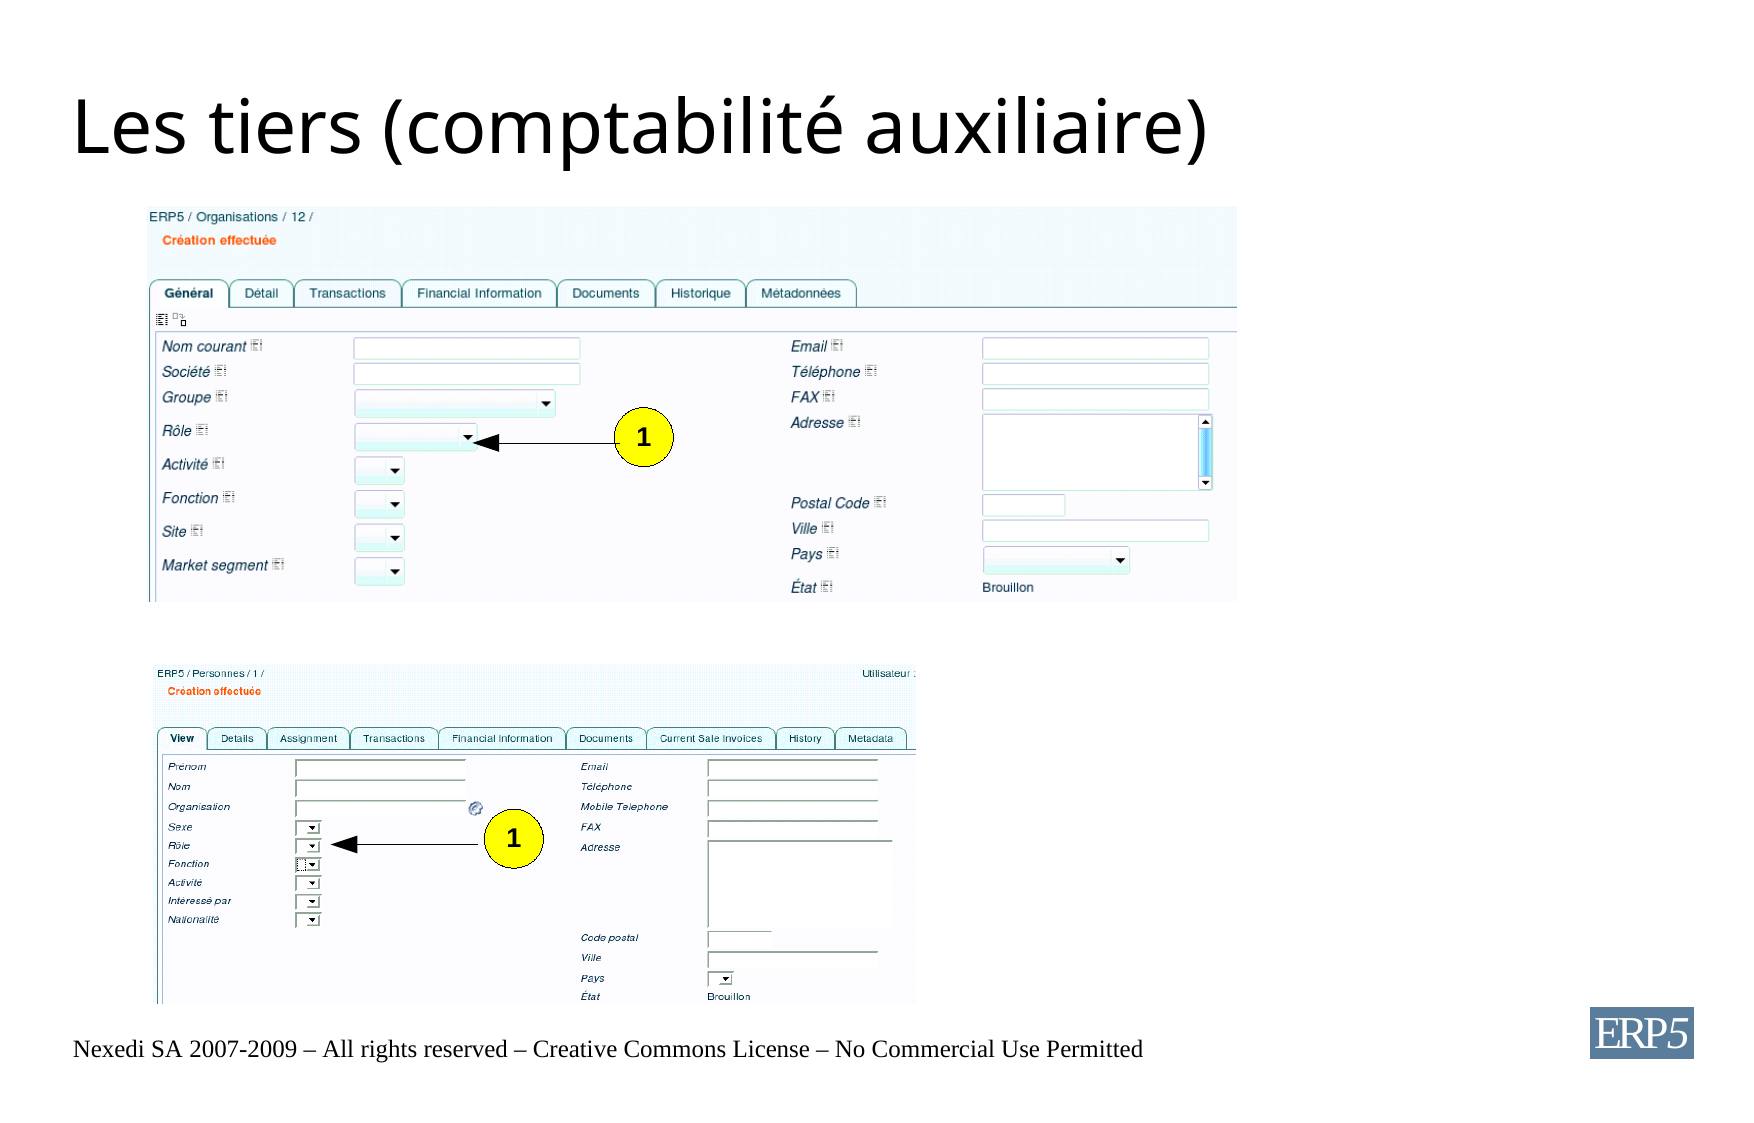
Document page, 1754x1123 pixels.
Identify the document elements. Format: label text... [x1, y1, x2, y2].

title Les tiers (comptabilité auxiliaire) [71, 63, 1707, 187]
picture [147, 206, 1237, 602]
text_box 1 [614, 407, 674, 467]
picture [153, 664, 916, 1004]
text_box 1 [484, 809, 544, 869]
